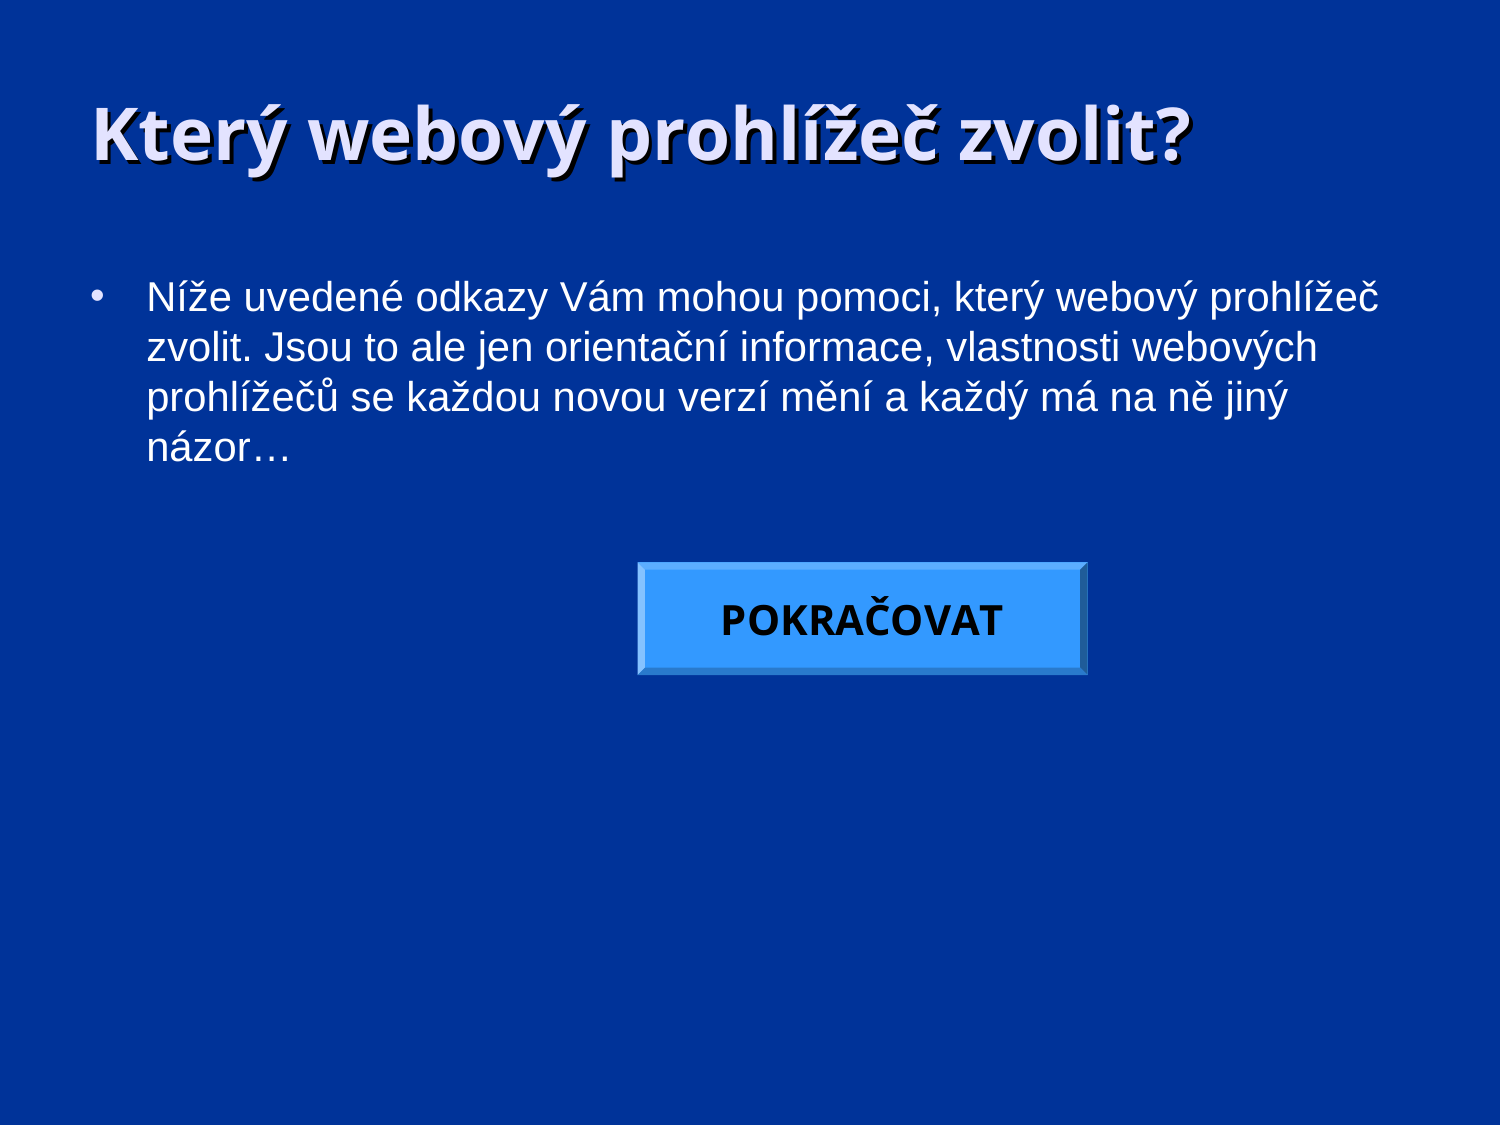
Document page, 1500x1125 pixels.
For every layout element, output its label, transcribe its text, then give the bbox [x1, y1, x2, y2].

title Který webový prohlížeč zvolit? [75, 37, 1426, 225]
text_box POKRAČOVAT [645, 570, 1080, 667]
list Níže uvedené odkazy Vám mohou pomoci, který webový prohlížeč zvolit. Jsou to ale jen orientační informace, vlastnosti webových prohlížečů se každou novou verzí mění a každý má na ně jiný názor… [75, 262, 1426, 1001]
